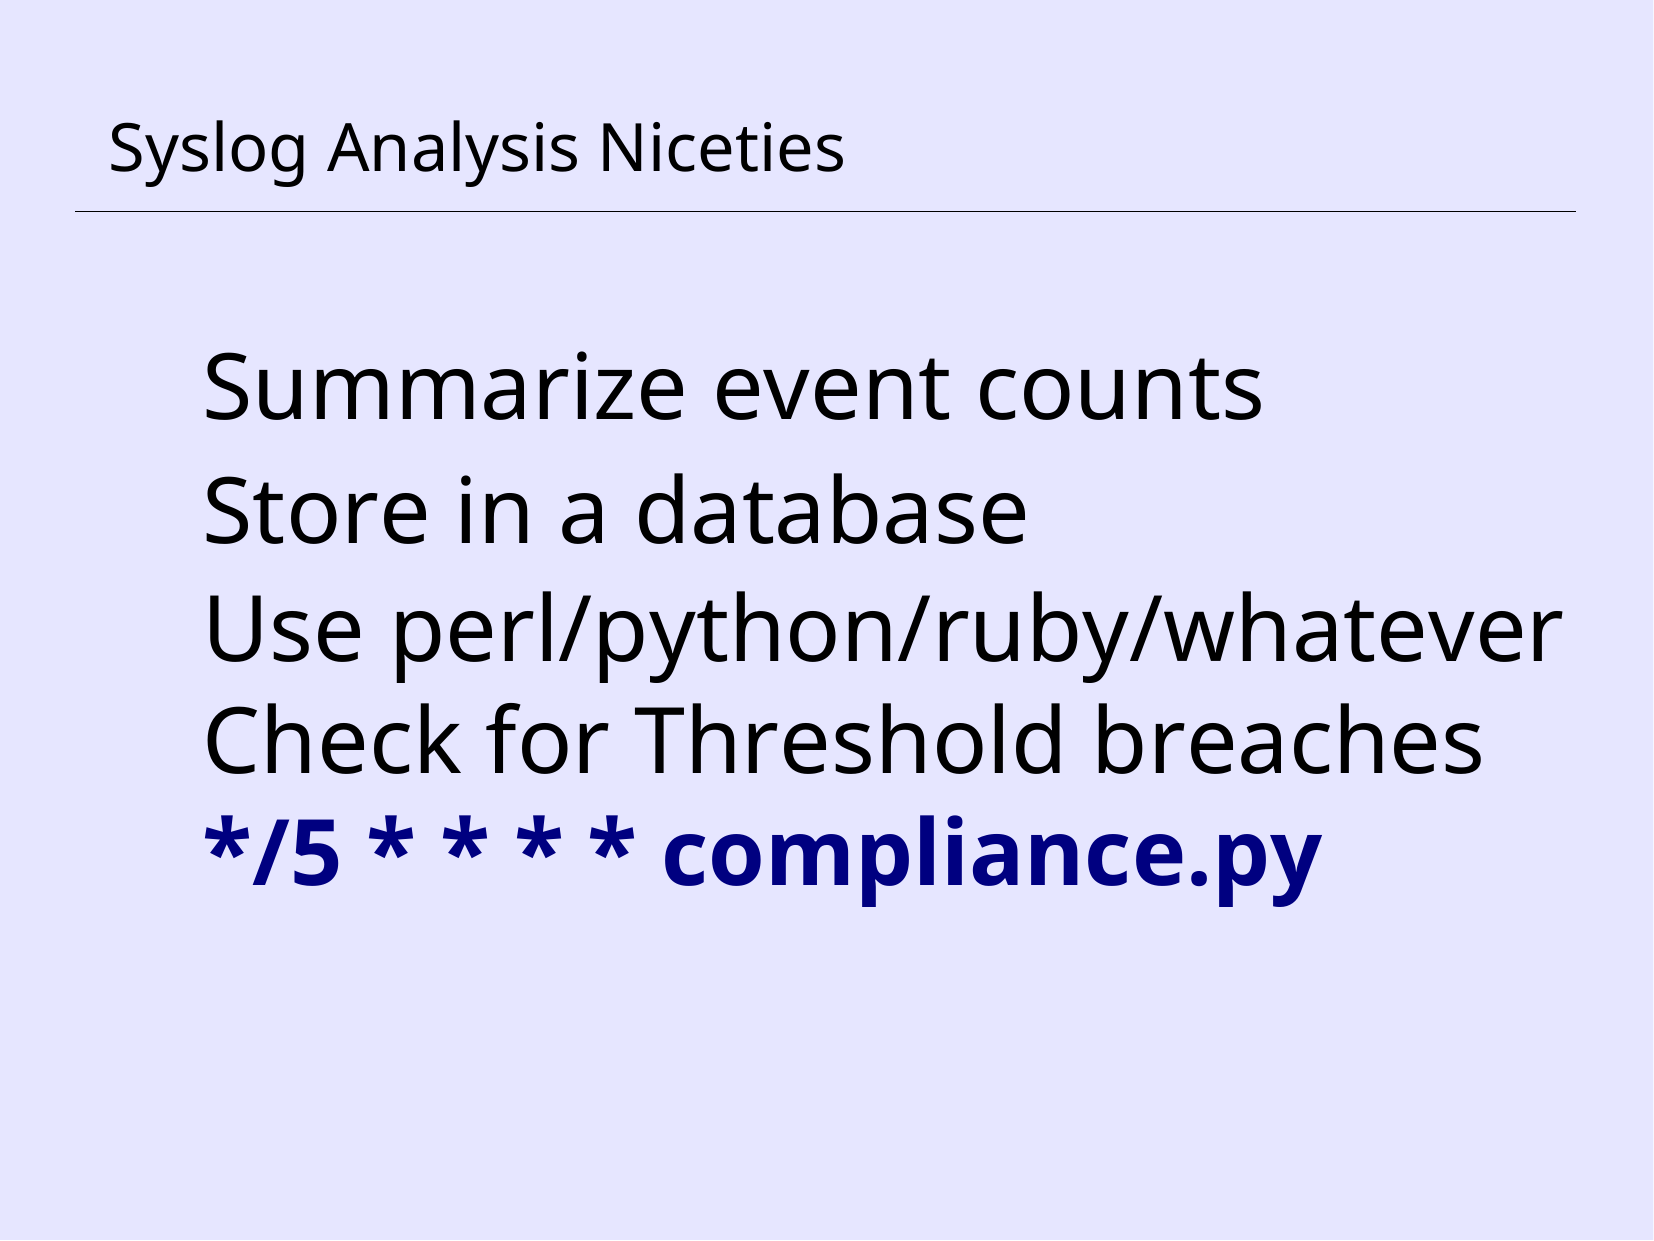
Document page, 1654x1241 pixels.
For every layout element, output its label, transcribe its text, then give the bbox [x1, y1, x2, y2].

text_box Check for Threshold breaches [187, 668, 1439, 790]
text_box Use perl/python/ruby/whatever [187, 556, 1549, 678]
text_box Syslog Analysis Niceties [94, 93, 822, 186]
text_box Summarize event counts [187, 313, 1225, 436]
text_box */5 * * * * compliance.py [187, 780, 1270, 903]
text_box Store in a database [187, 437, 1012, 556]
